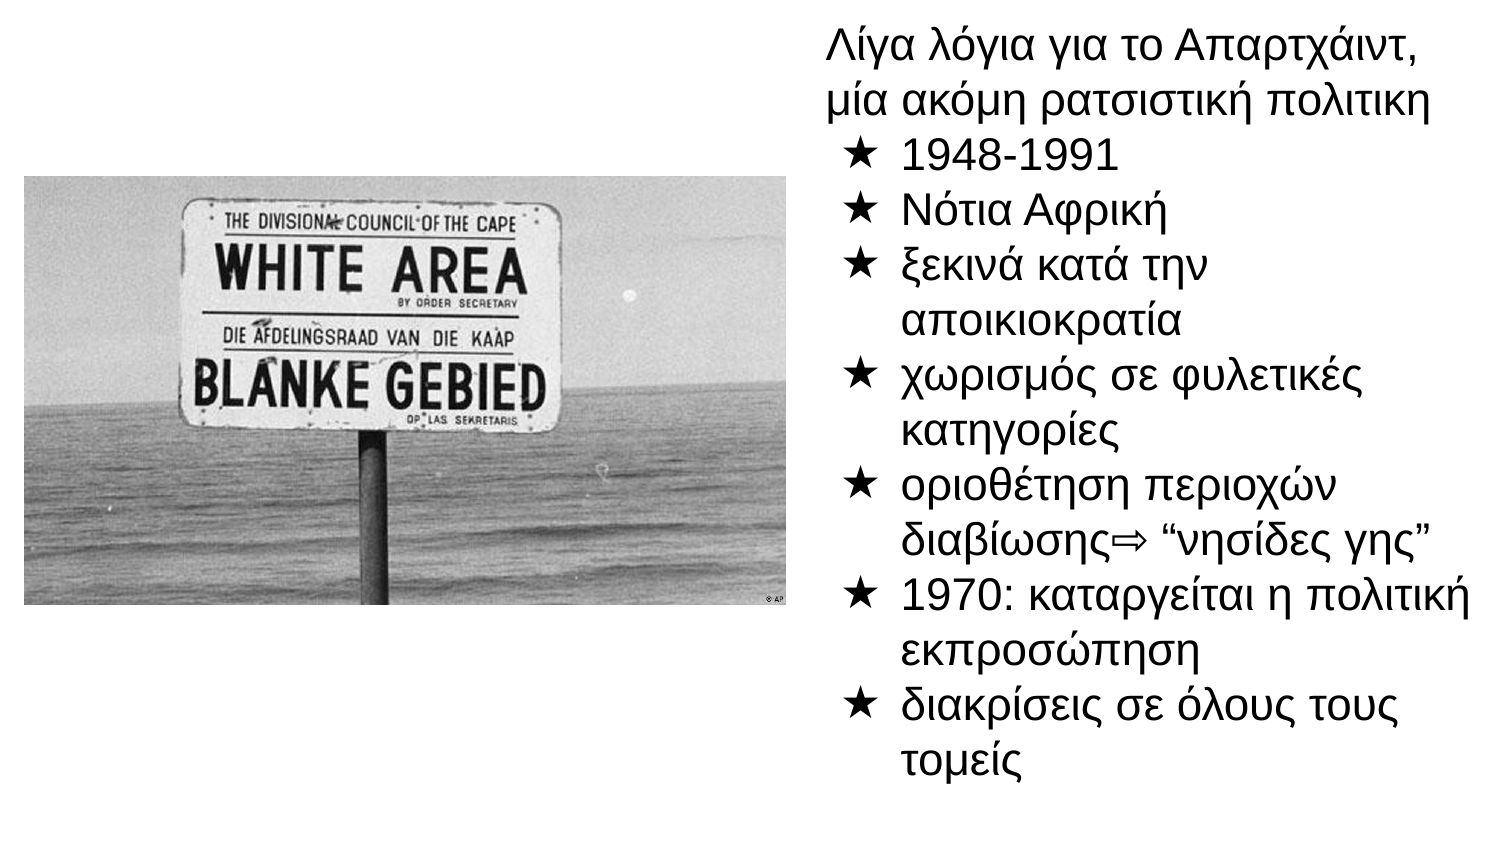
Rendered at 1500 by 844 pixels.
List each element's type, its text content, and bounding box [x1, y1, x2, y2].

picture [24, 176, 786, 605]
text_box Λίγα λόγια για το Απαρτχάιντ, μία ακόμη ρατσιστική πολιτικη 1948-1991 Νότια Αφρική ξεκινά κατά την αποικιοκρατία χωρισμός σε φυλετικές κατηγορίες οριοθέτηση περιοχών διαβίωσης⇨ “νησίδες γης” 1970: καταργείται η πολιτική εκπροσώπηση διακρίσεις σε όλους τους τομείς [810, 0, 1500, 844]
